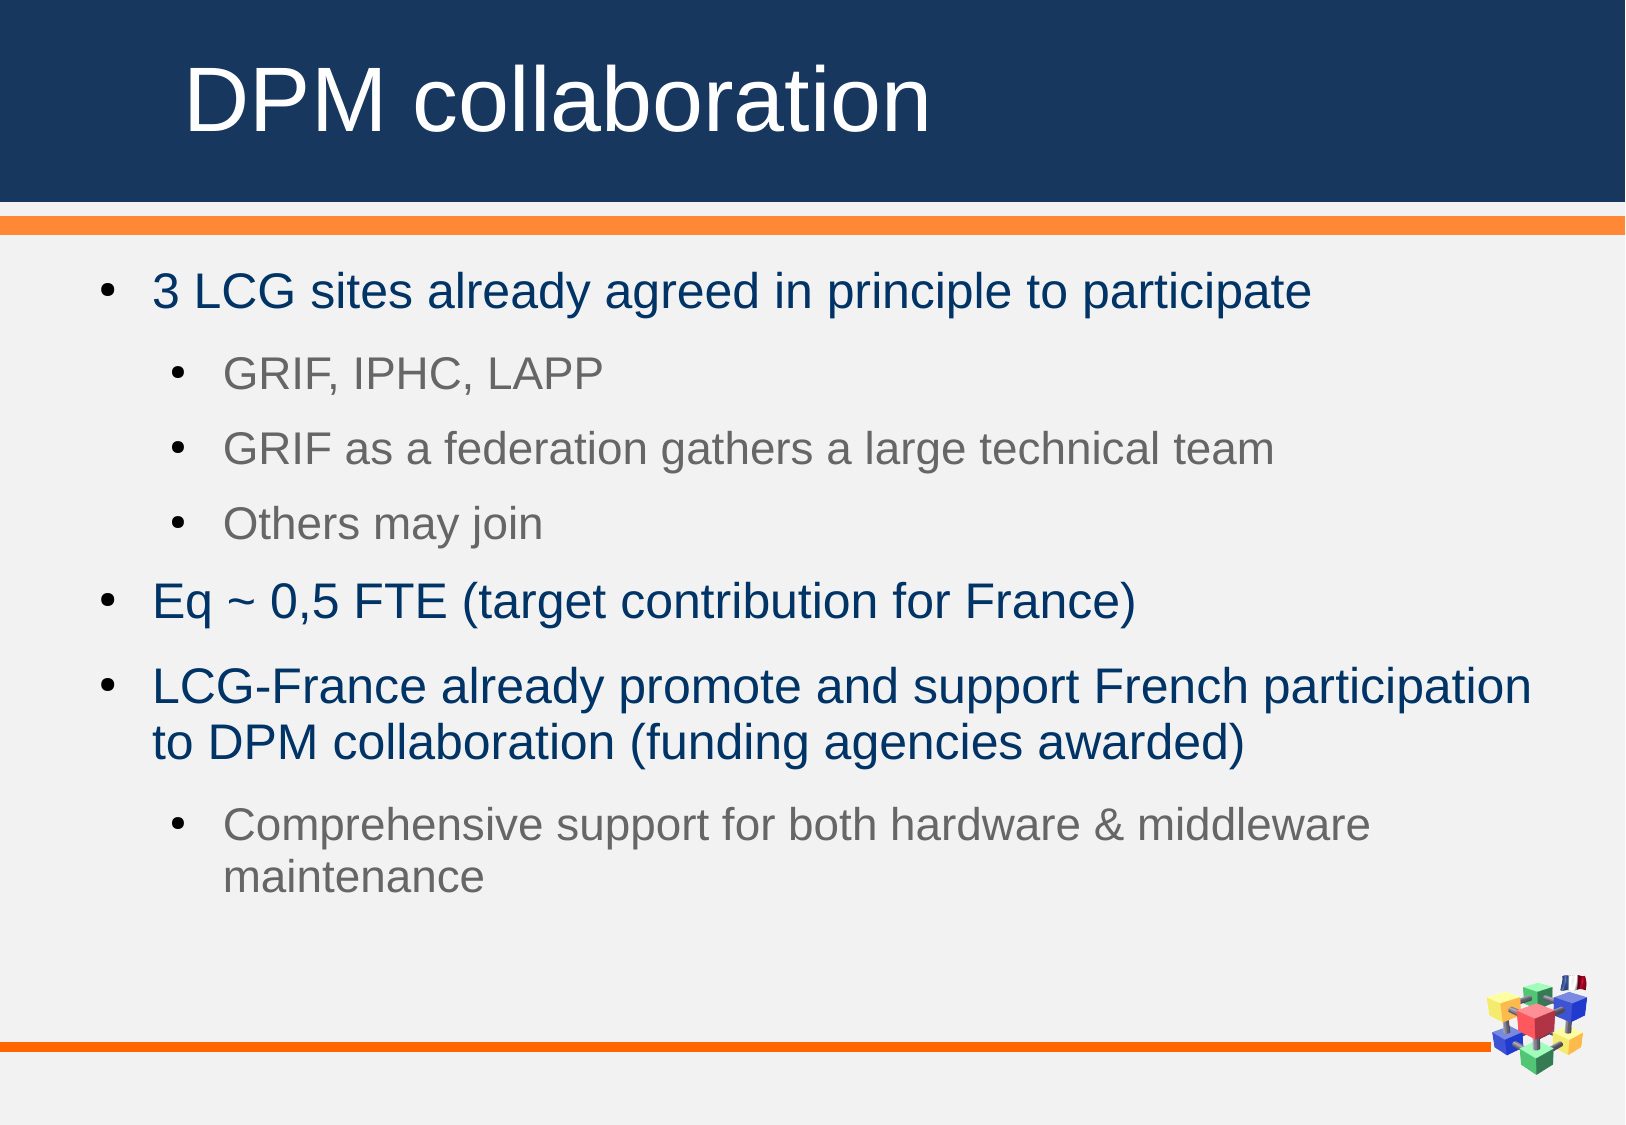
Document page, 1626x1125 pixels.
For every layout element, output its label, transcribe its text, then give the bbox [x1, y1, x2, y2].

picture [1476, 974, 1595, 1076]
list 3 LCG sites already agreed in principle to participate GRIF, IPHC, LAPP GRIF as a federation gathers a large technical team Others may join Eq ~ 0,5 FTE (target contribution for France) LCG-France already promote and support French participation to DPM collaboration (funding agencies awarded) Comprehensive support for both hardware & middleware maintenance [81, 263, 1544, 1006]
title DPM collaboration [183, 22, 1565, 178]
